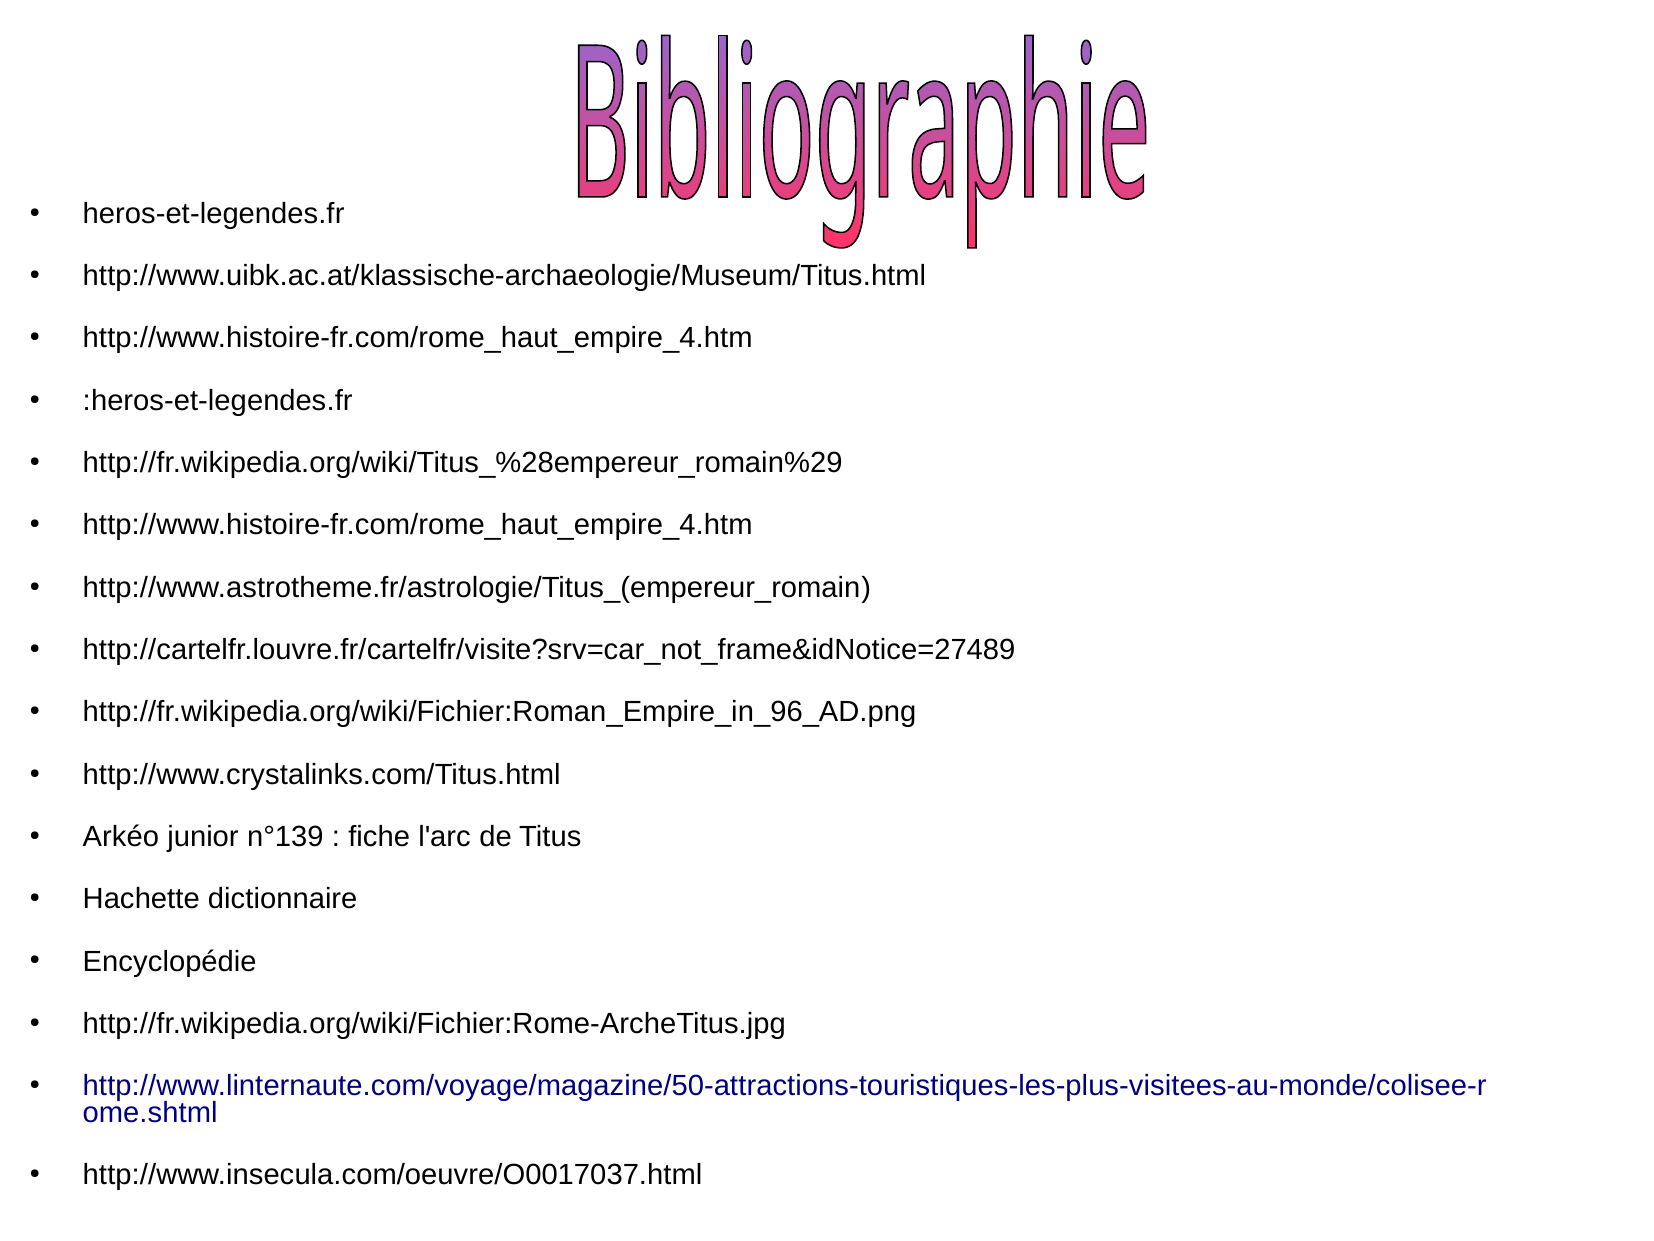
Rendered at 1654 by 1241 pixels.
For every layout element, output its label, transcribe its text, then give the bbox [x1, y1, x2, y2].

text_box Bibliographie [637, 83, 646, 197]
text_box Bibliographie [1103, 80, 1146, 200]
text_box Bibliographie [578, 45, 625, 197]
text_box Bibliographie [742, 83, 751, 197]
text_box Bibliographie [718, 35, 727, 197]
text_box Bibliographie [1024, 35, 1067, 197]
text_box Bibliographie [912, 81, 953, 200]
list heros-et-legendes.fr http://www.uibk.ac.at/klassische-archaeologie/Museum/Titus.html http://www.histoire-fr.com/rome_haut_empire_4.htm :heros-et-legendes.fr http://fr.wikipedia.org/wiki/Titus_%28empereur_romain%29 http://www.histoire-fr.com/rome_haut_empire_4.htm http://www.astrotheme.fr/astrologie/Titus_(empereur_romain) http://cartelfr.louvre.fr/cartelfr/visite?srv=car_not_frame&idNotice=27489 http://fr.wikipedia.org/wiki/Fichier:Roman_Empire_in_96_AD.png http://www.crystalinks.com/Titus.html Arkéo junior n°139 : fiche l'arc de Titus Hachette dictionnaire Encyclopédie http://fr.wikipedia.org/wiki/Fichier:Rome-ArcheTitus.jpg http://www.linternaute.com/voyage/magazine/50-attractions-touristiques-les-plus-visitees-au-monde/colisee-rome.shtml http://www.insecula.com/oeuvre/O0017037.html [11, 134, 1501, 1222]
text_box Bibliographie [763, 80, 810, 200]
text_box Bibliographie [661, 35, 706, 200]
text_box Bibliographie [741, 40, 752, 65]
text_box Bibliographie [967, 80, 1012, 248]
text_box Bibliographie [819, 80, 864, 248]
text_box Bibliographie [1082, 83, 1091, 197]
text_box Bibliographie [879, 80, 909, 197]
